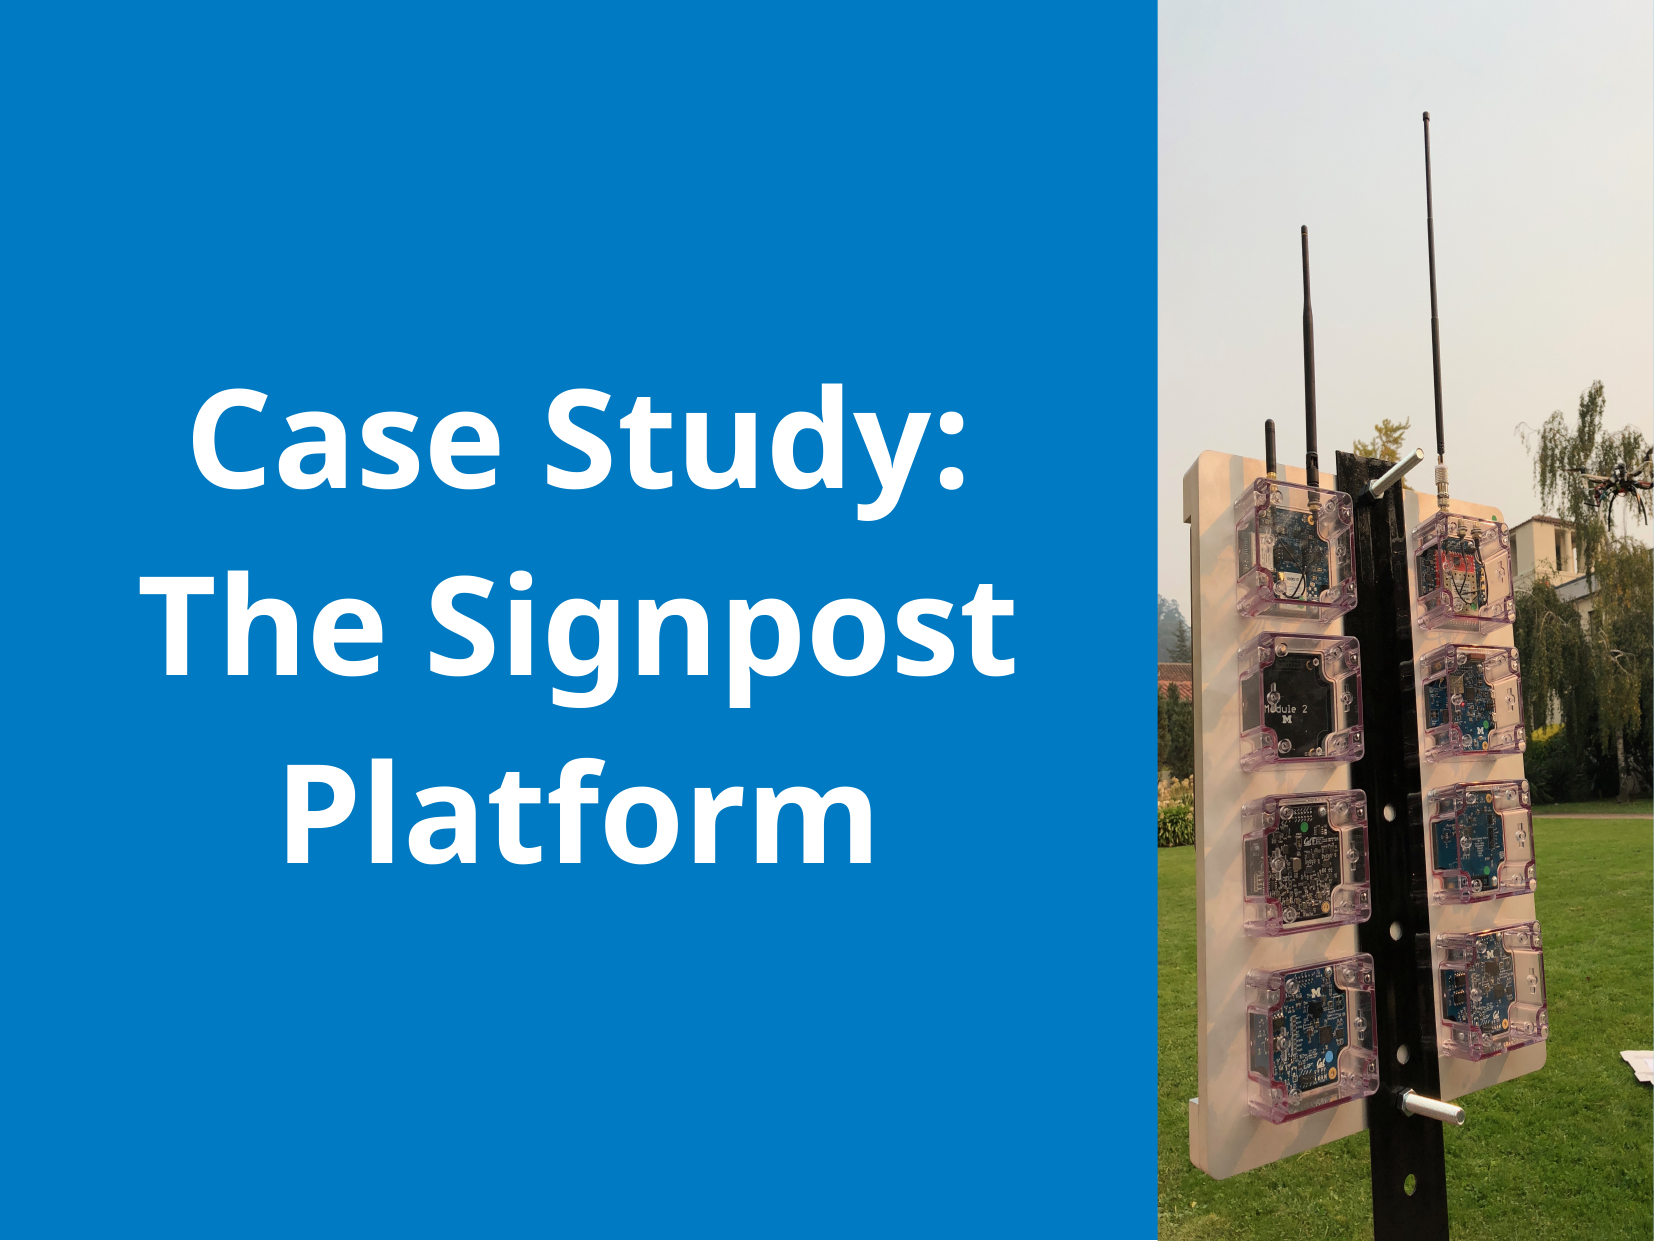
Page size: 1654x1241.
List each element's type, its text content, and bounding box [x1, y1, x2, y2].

picture [1157, 0, 1654, 1241]
text_box Case Study: The Signpost Platform [0, 0, 1157, 1241]
